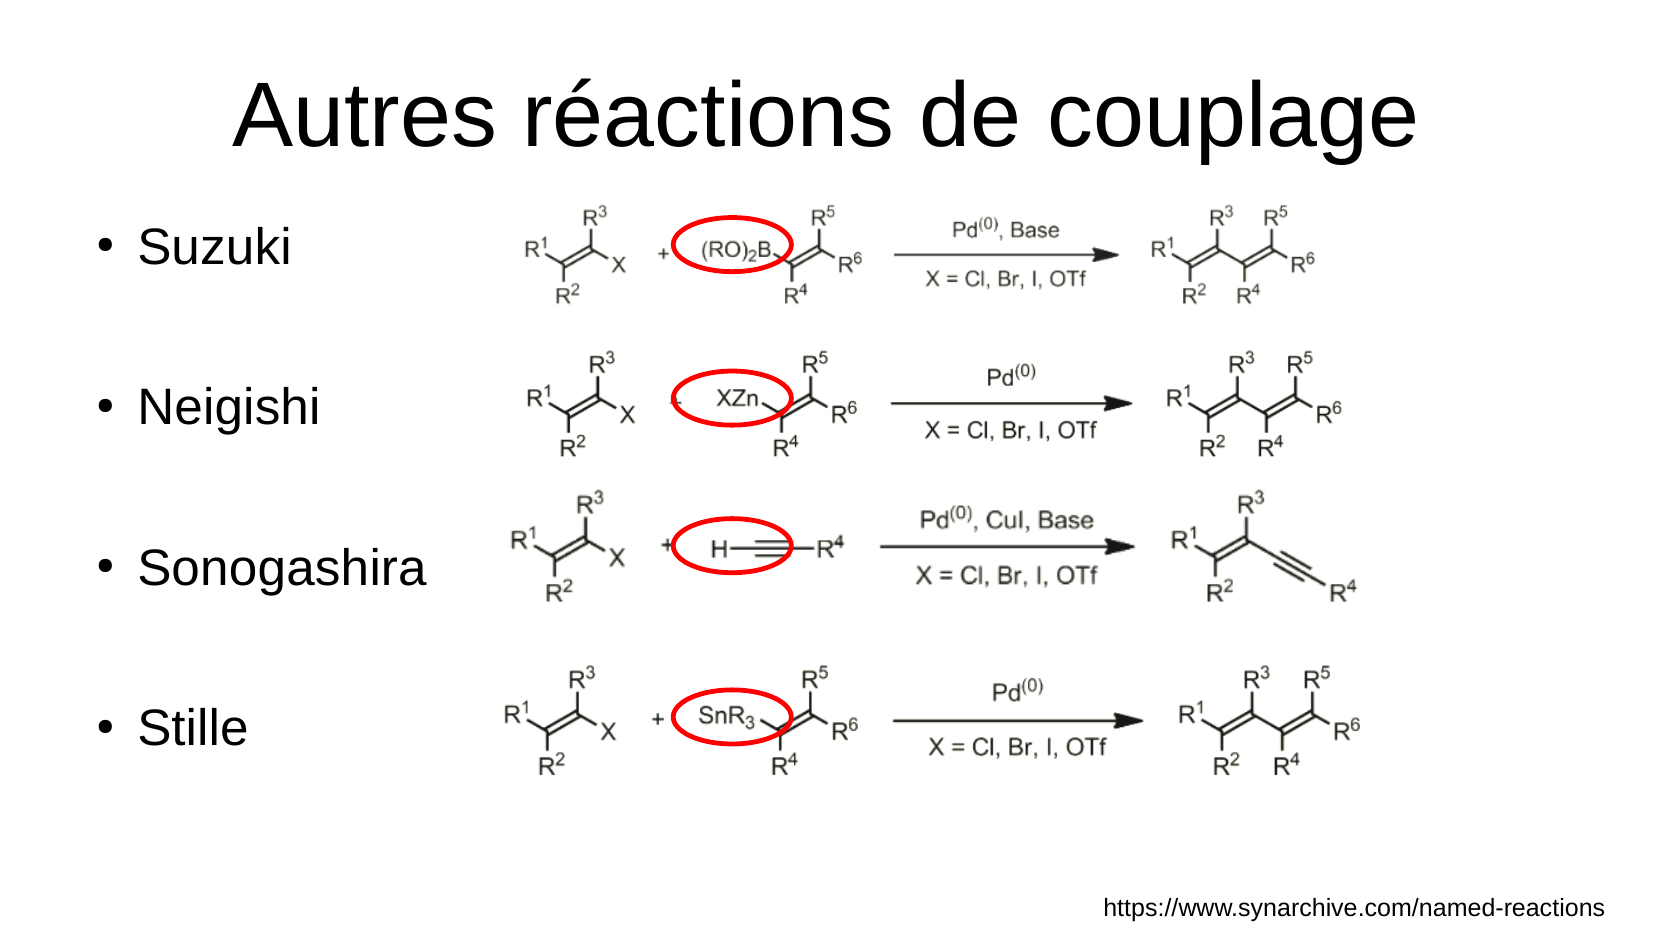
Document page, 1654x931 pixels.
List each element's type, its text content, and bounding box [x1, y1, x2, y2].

picture [460, 643, 1440, 804]
list Suzuki Neigishi Sonogashira Stille [82, 217, 1571, 758]
text_box https://www.synarchive.com/named-reactions [1088, 885, 1654, 931]
title Autres réactions de couplage [82, 37, 1571, 193]
picture [478, 168, 1388, 638]
